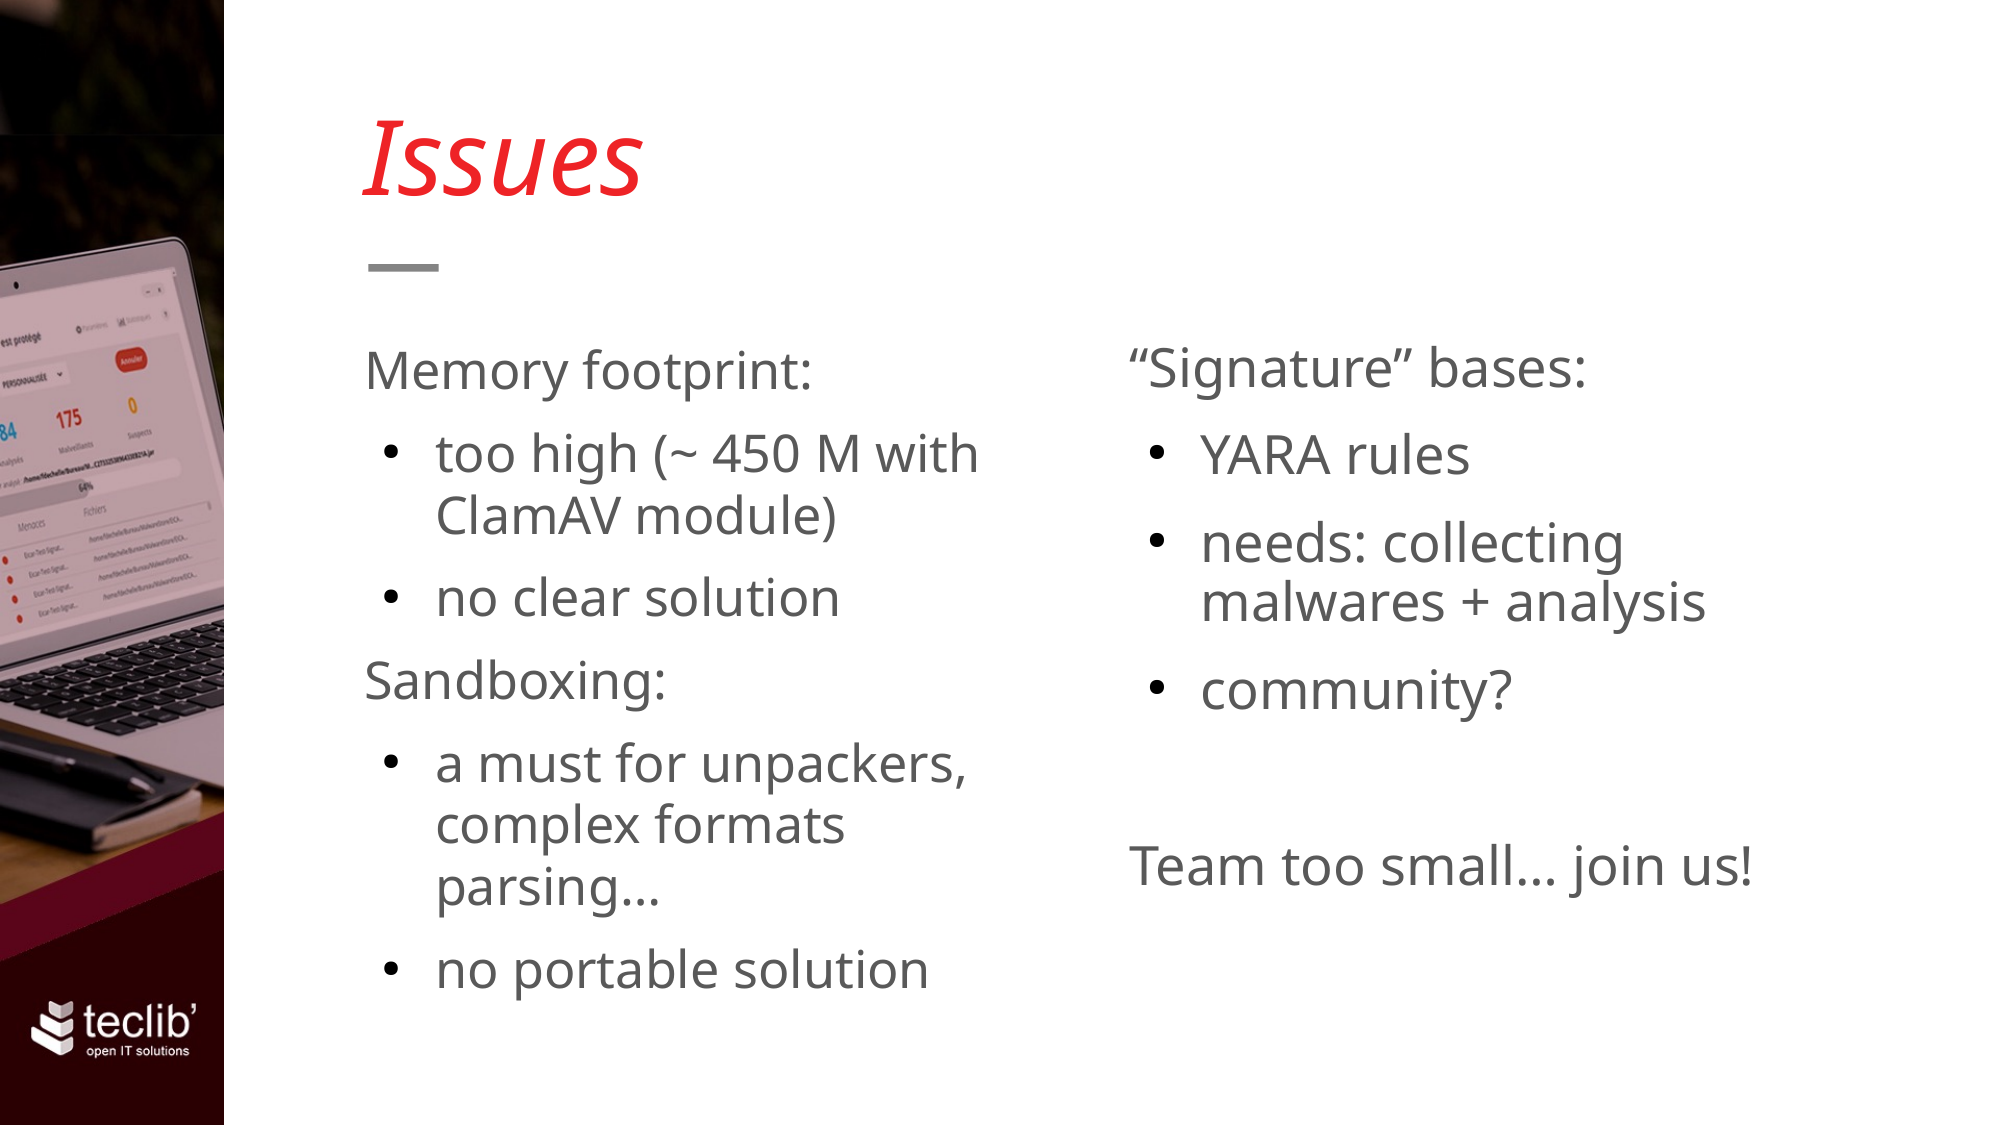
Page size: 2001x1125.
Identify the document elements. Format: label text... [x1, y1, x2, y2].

list “Signature” bases: YARA rules needs: collecting malwares + analysis community? Team too small… join us! [1122, 332, 1861, 1047]
list Memory footprint: too high (~ 450 M with ClamAV module) no clear solution Sandboxing: a must for unpackers, complex formats parsing… no portable solution [356, 332, 1095, 1047]
picture [0, 0, 224, 1125]
title Issues [356, 83, 1863, 317]
text_box [368, 264, 439, 272]
